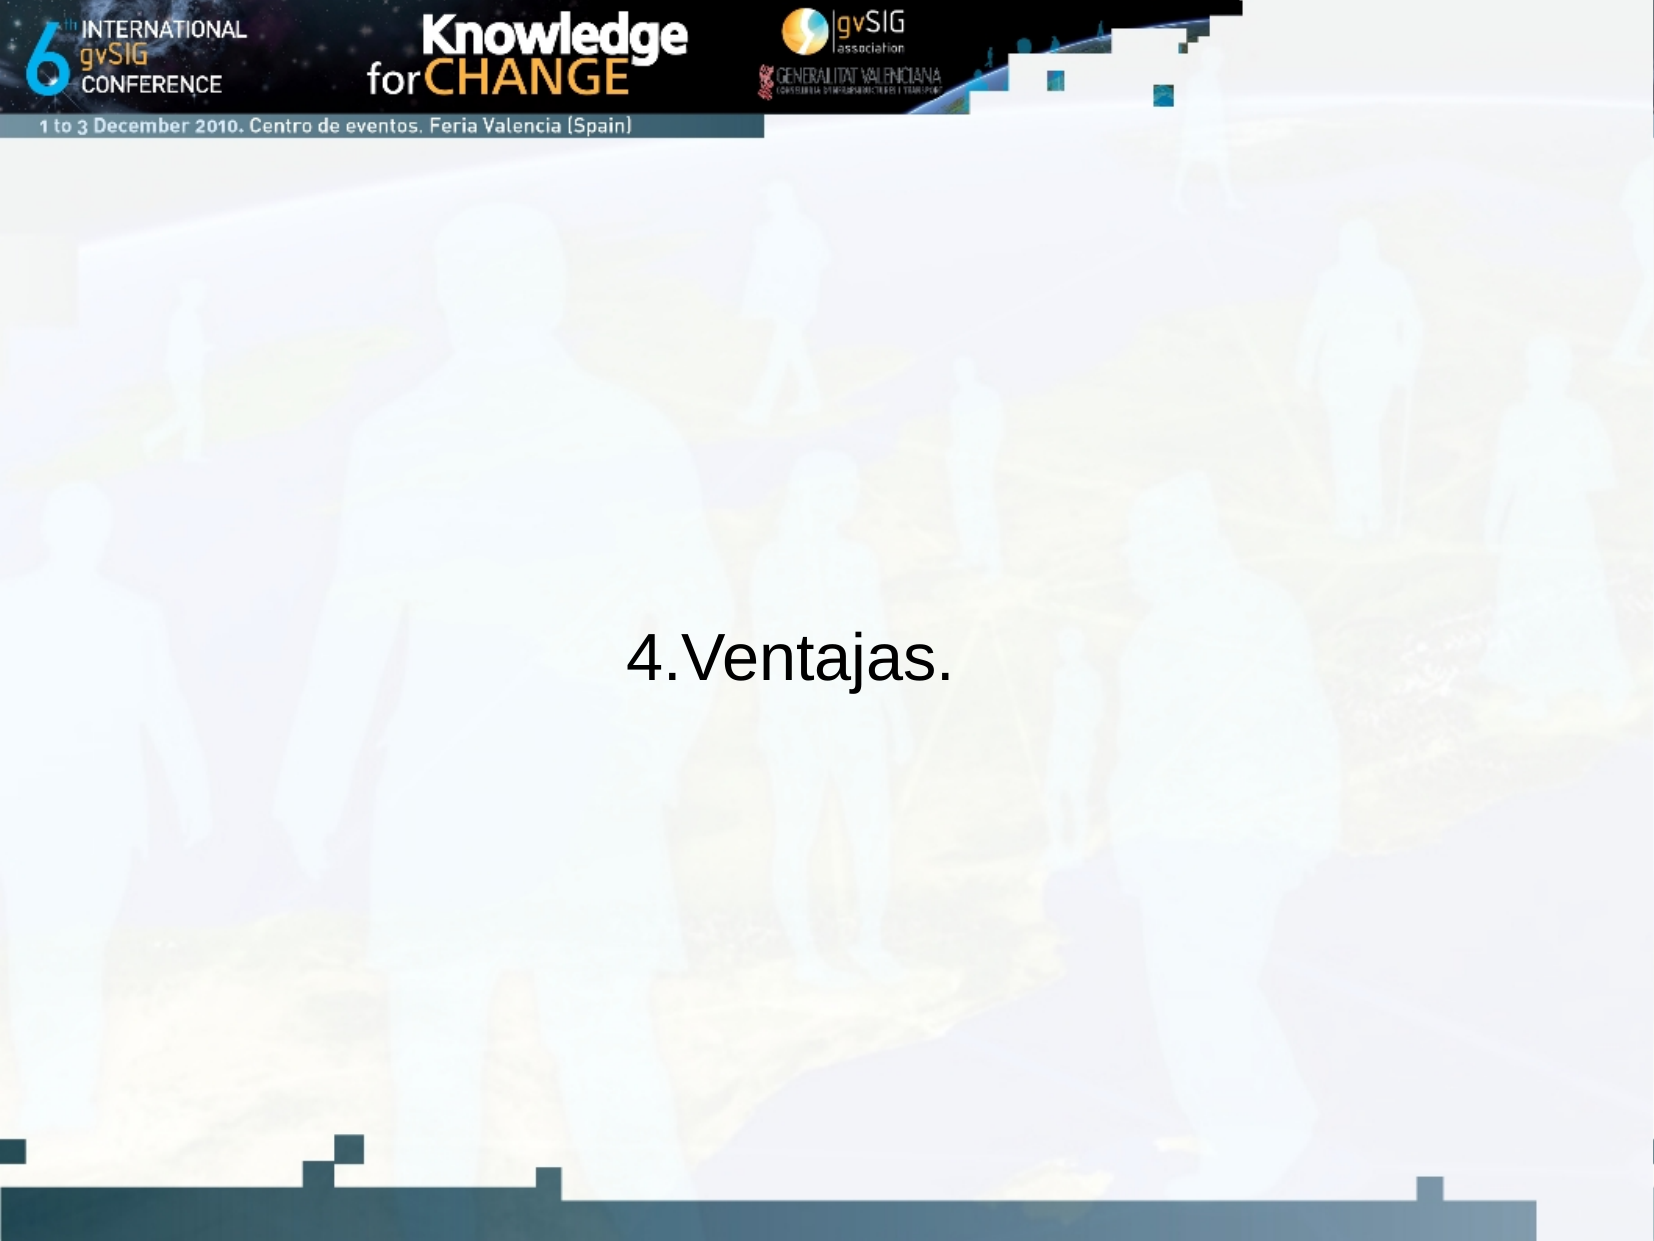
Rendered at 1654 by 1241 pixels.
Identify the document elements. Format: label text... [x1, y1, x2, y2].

text_box 4.Ventajas. [590, 620, 986, 695]
picture [0, 0, 1654, 1241]
